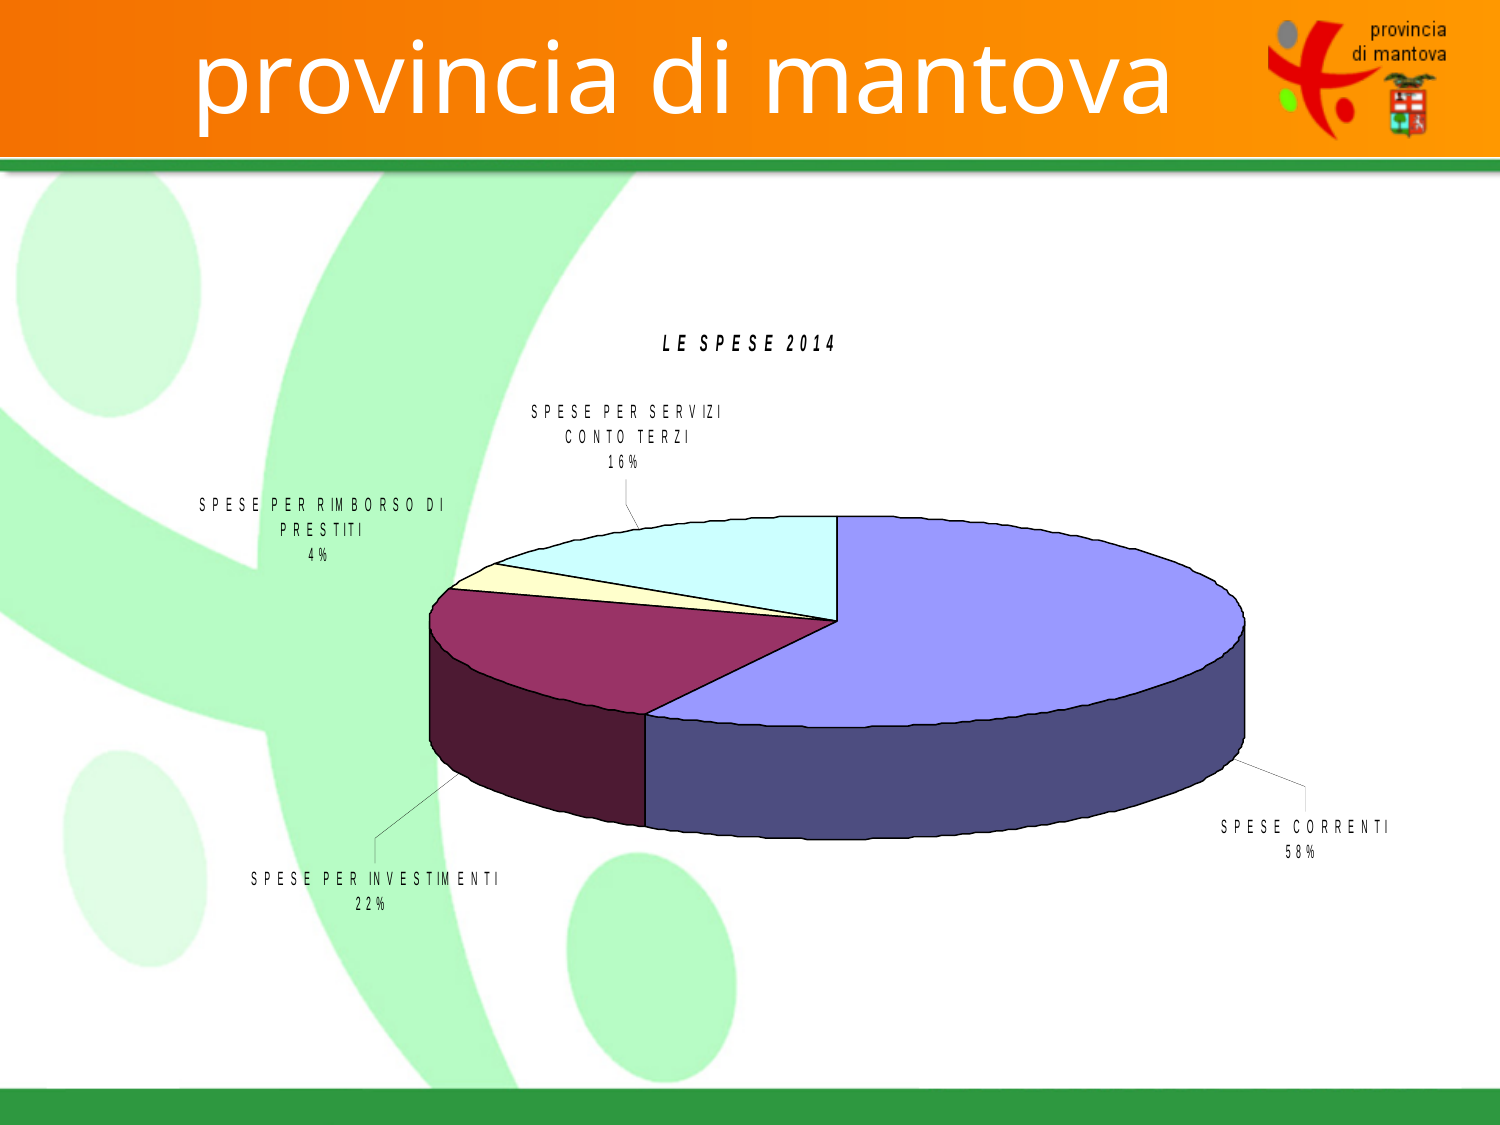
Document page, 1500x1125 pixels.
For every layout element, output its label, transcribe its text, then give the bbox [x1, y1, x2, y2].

picture [1267, 15, 1452, 142]
picture [0, 157, 1500, 1125]
text_box provincia di mantova [176, 5, 1205, 142]
